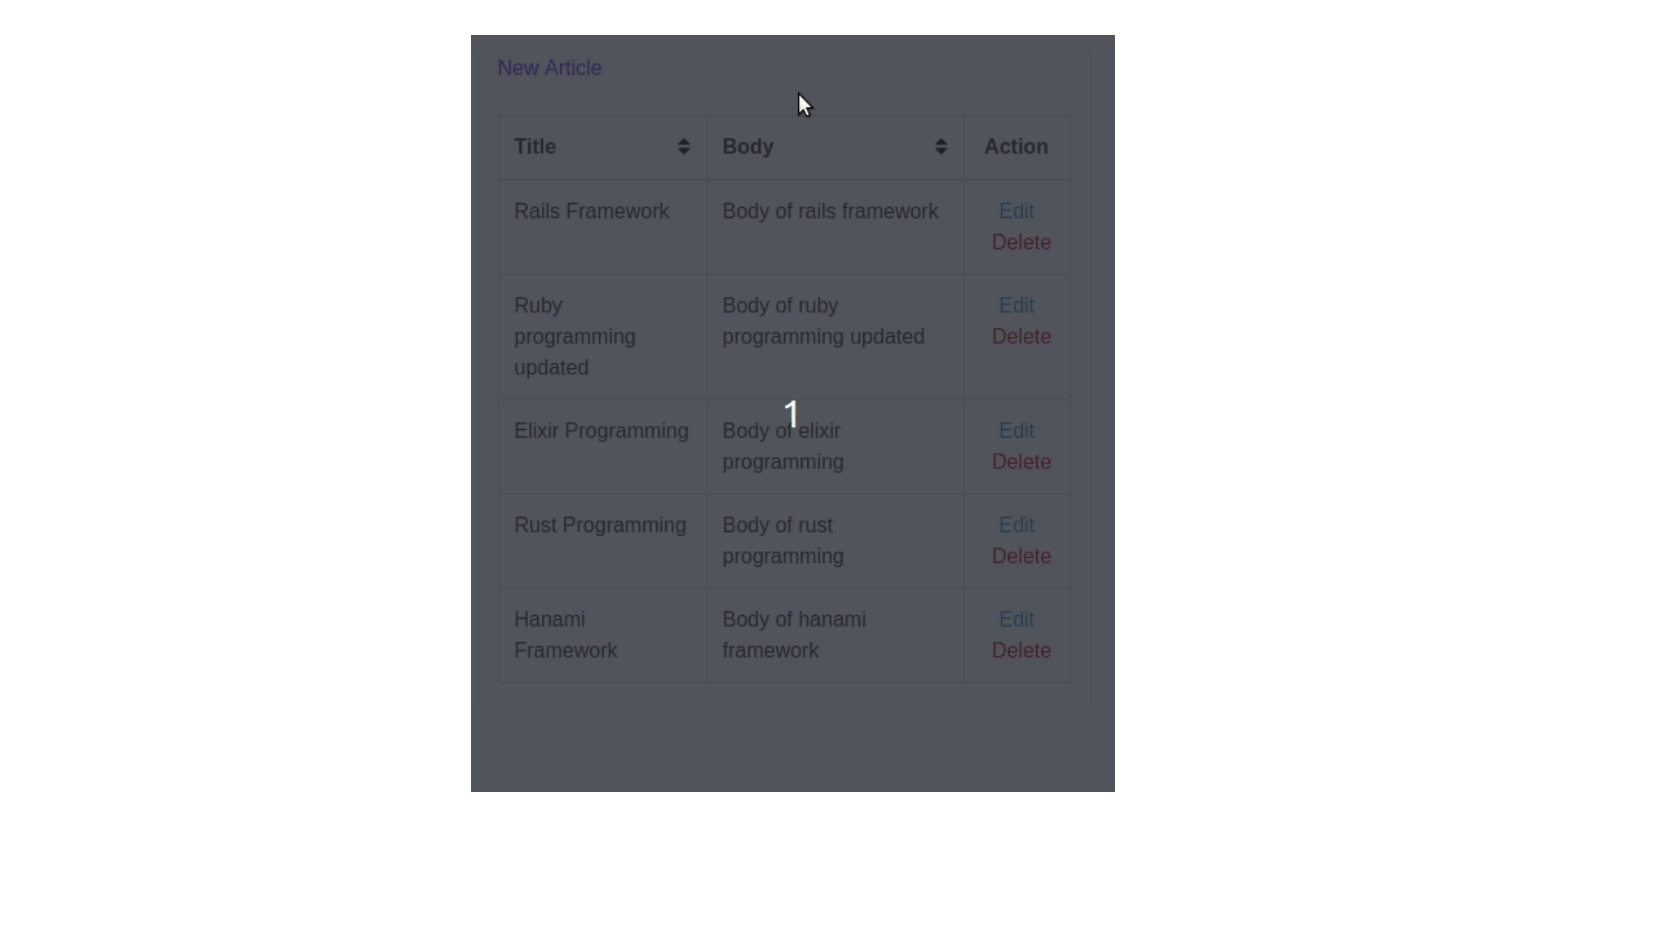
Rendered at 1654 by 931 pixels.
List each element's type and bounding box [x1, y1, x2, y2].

picture [471, 35, 1115, 792]
